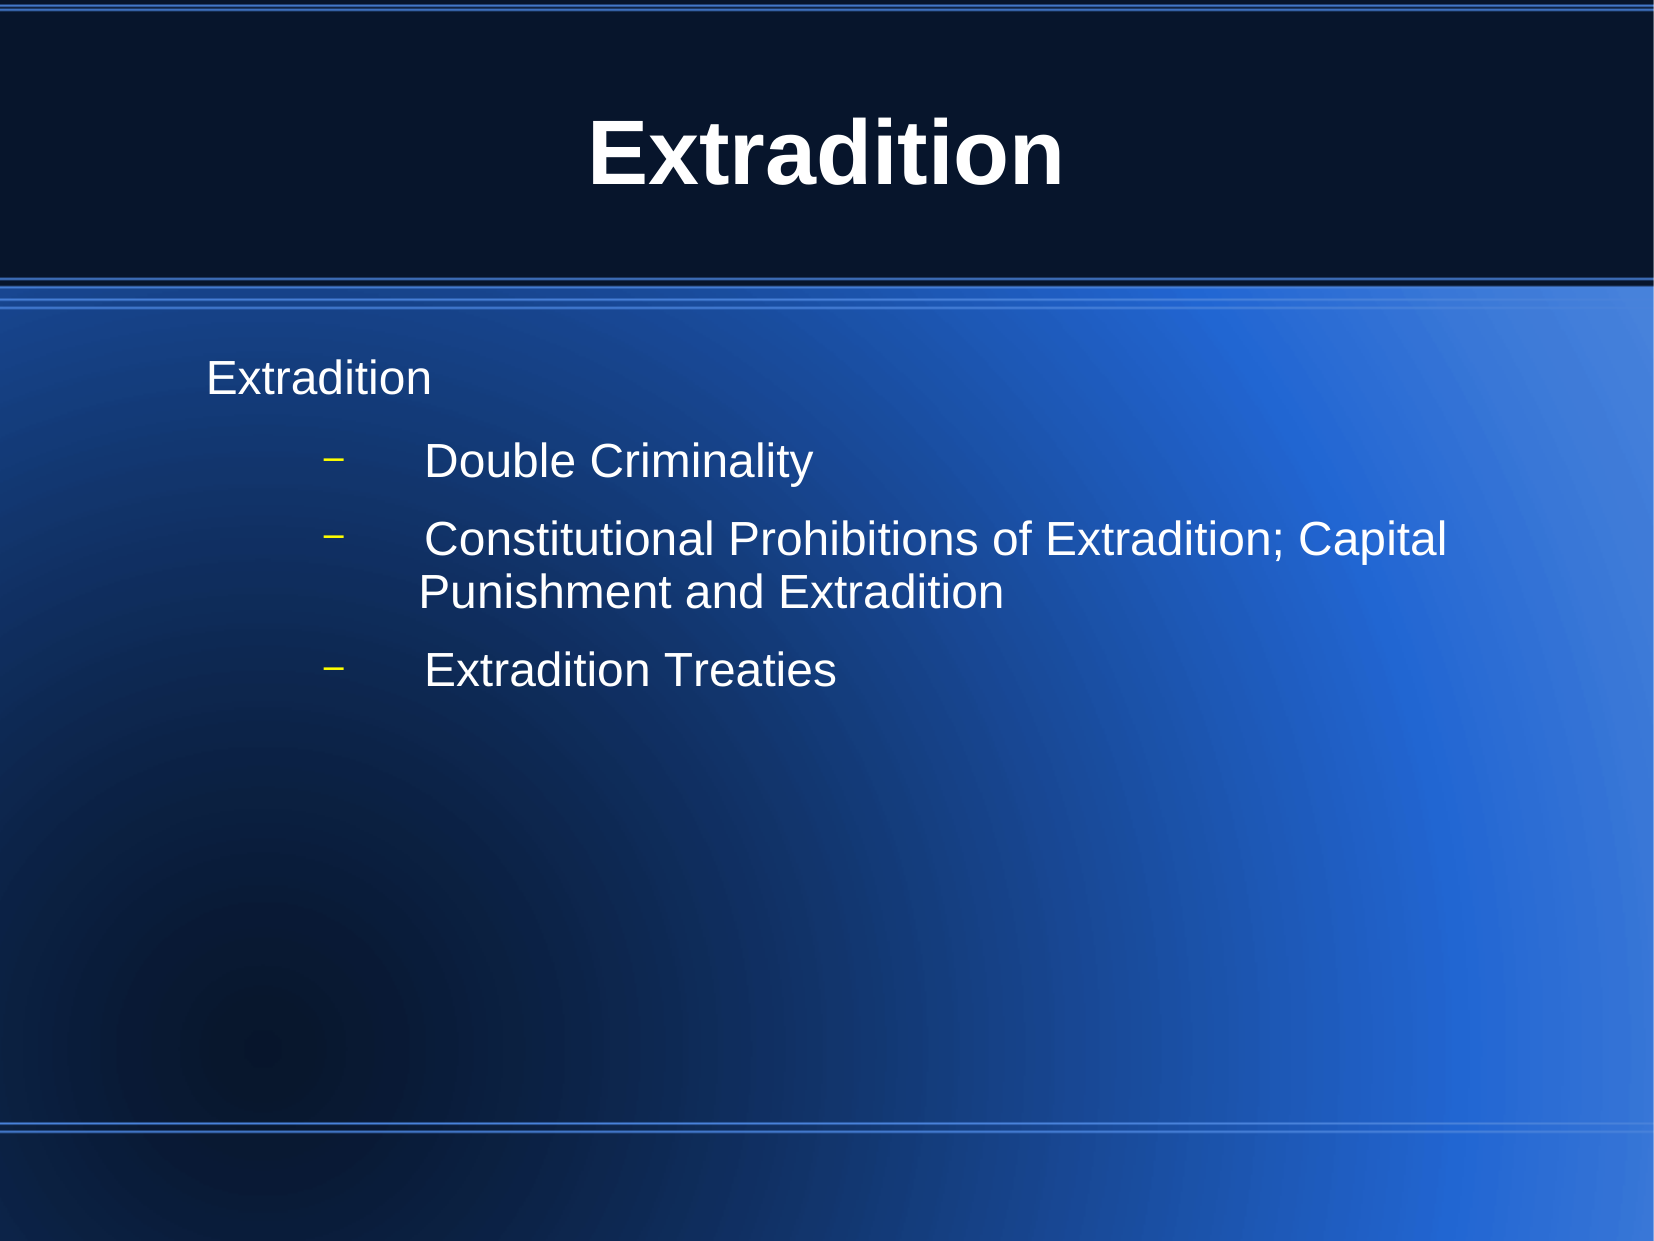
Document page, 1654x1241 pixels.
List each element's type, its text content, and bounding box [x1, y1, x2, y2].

title Extradition [82, 49, 1571, 257]
picture [0, 0, 1654, 1241]
list Extradition Double Criminality Constitutional Prohibitions of Extradition; Capital Punishment and Extradition Extradition Treaties [134, 350, 1516, 1133]
